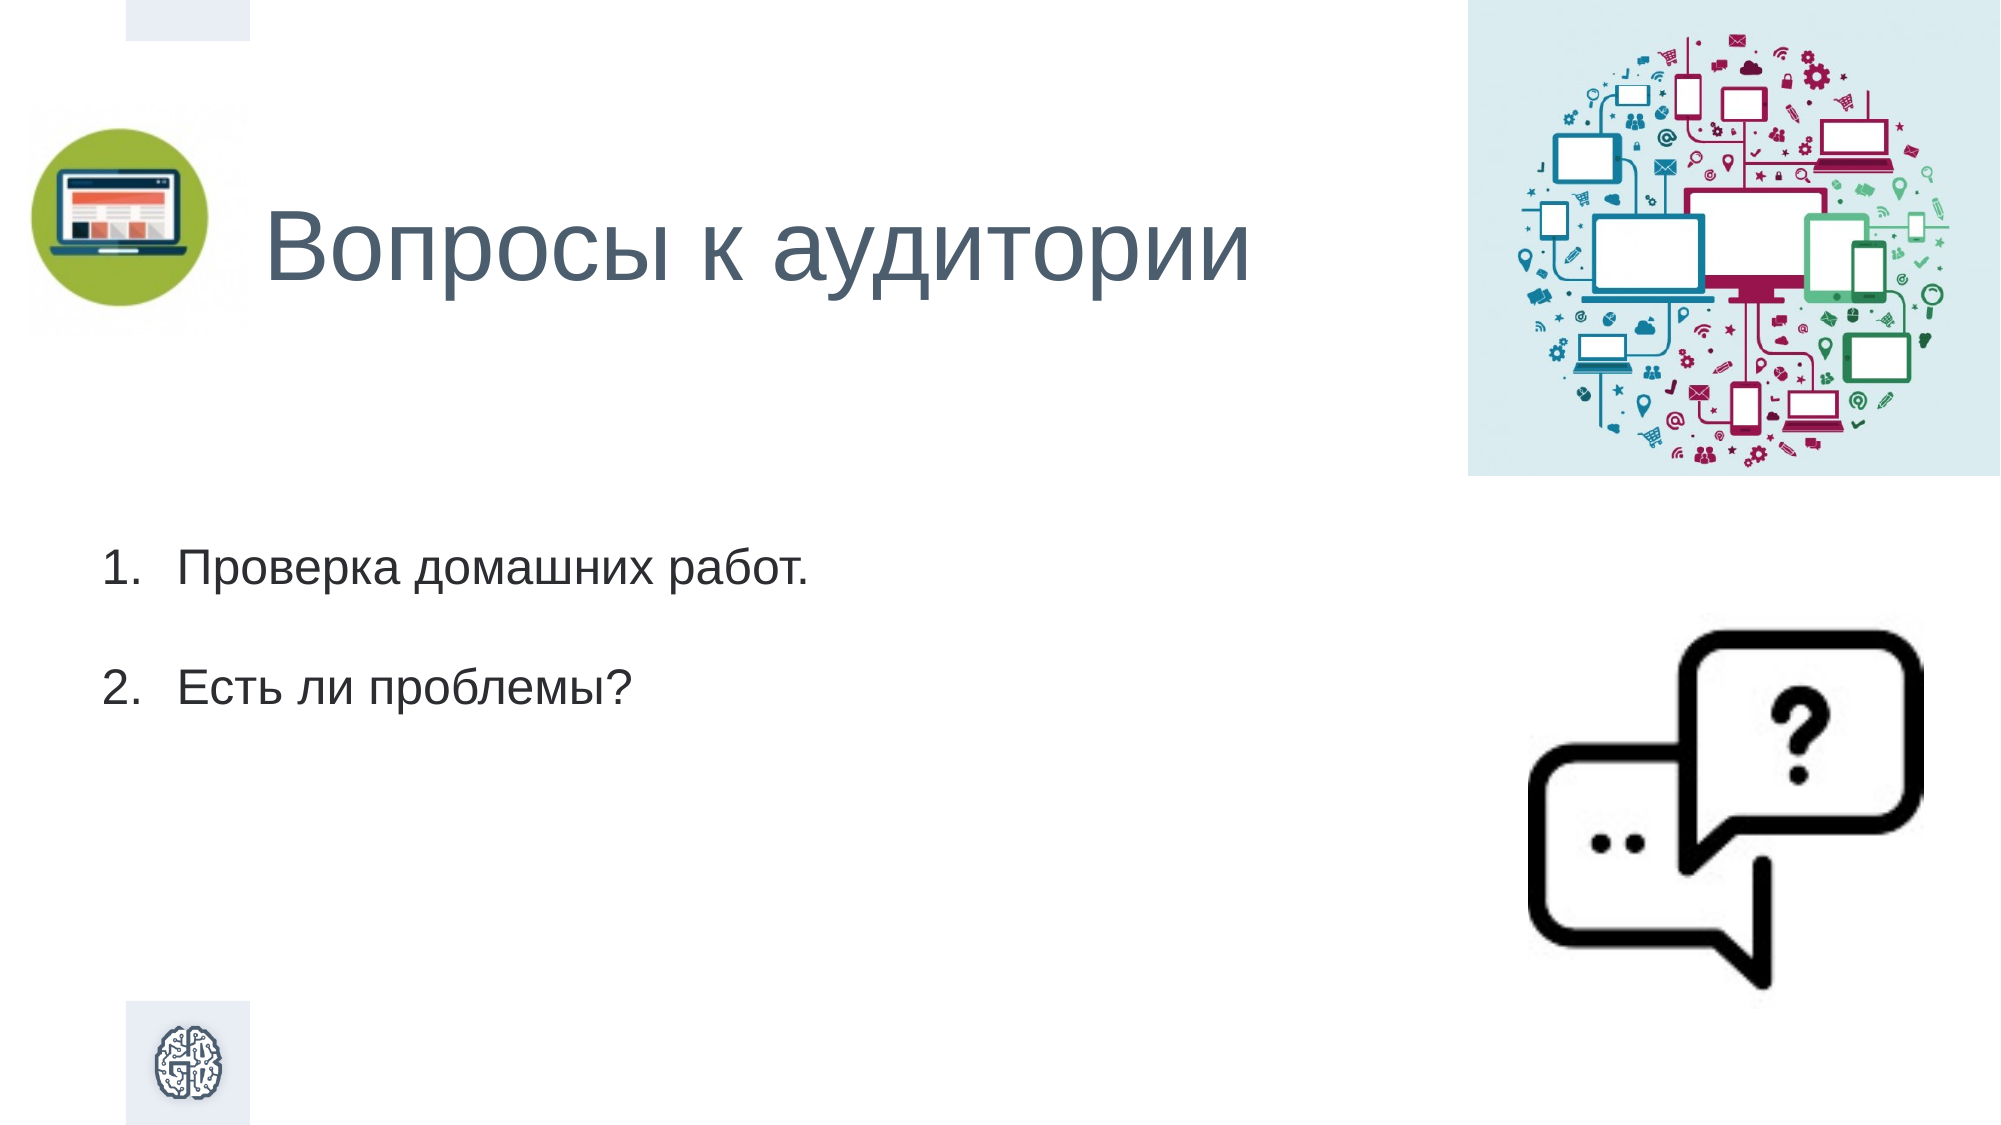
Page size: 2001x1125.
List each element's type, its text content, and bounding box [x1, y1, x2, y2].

picture [1468, 0, 2000, 476]
picture [1528, 613, 1924, 1009]
title Вопросы к аудитории [248, 124, 1468, 339]
list Проверка домашних работ. Есть ли проблемы? [86, 339, 1591, 849]
picture [27, 102, 248, 336]
picture [144, 1016, 232, 1110]
